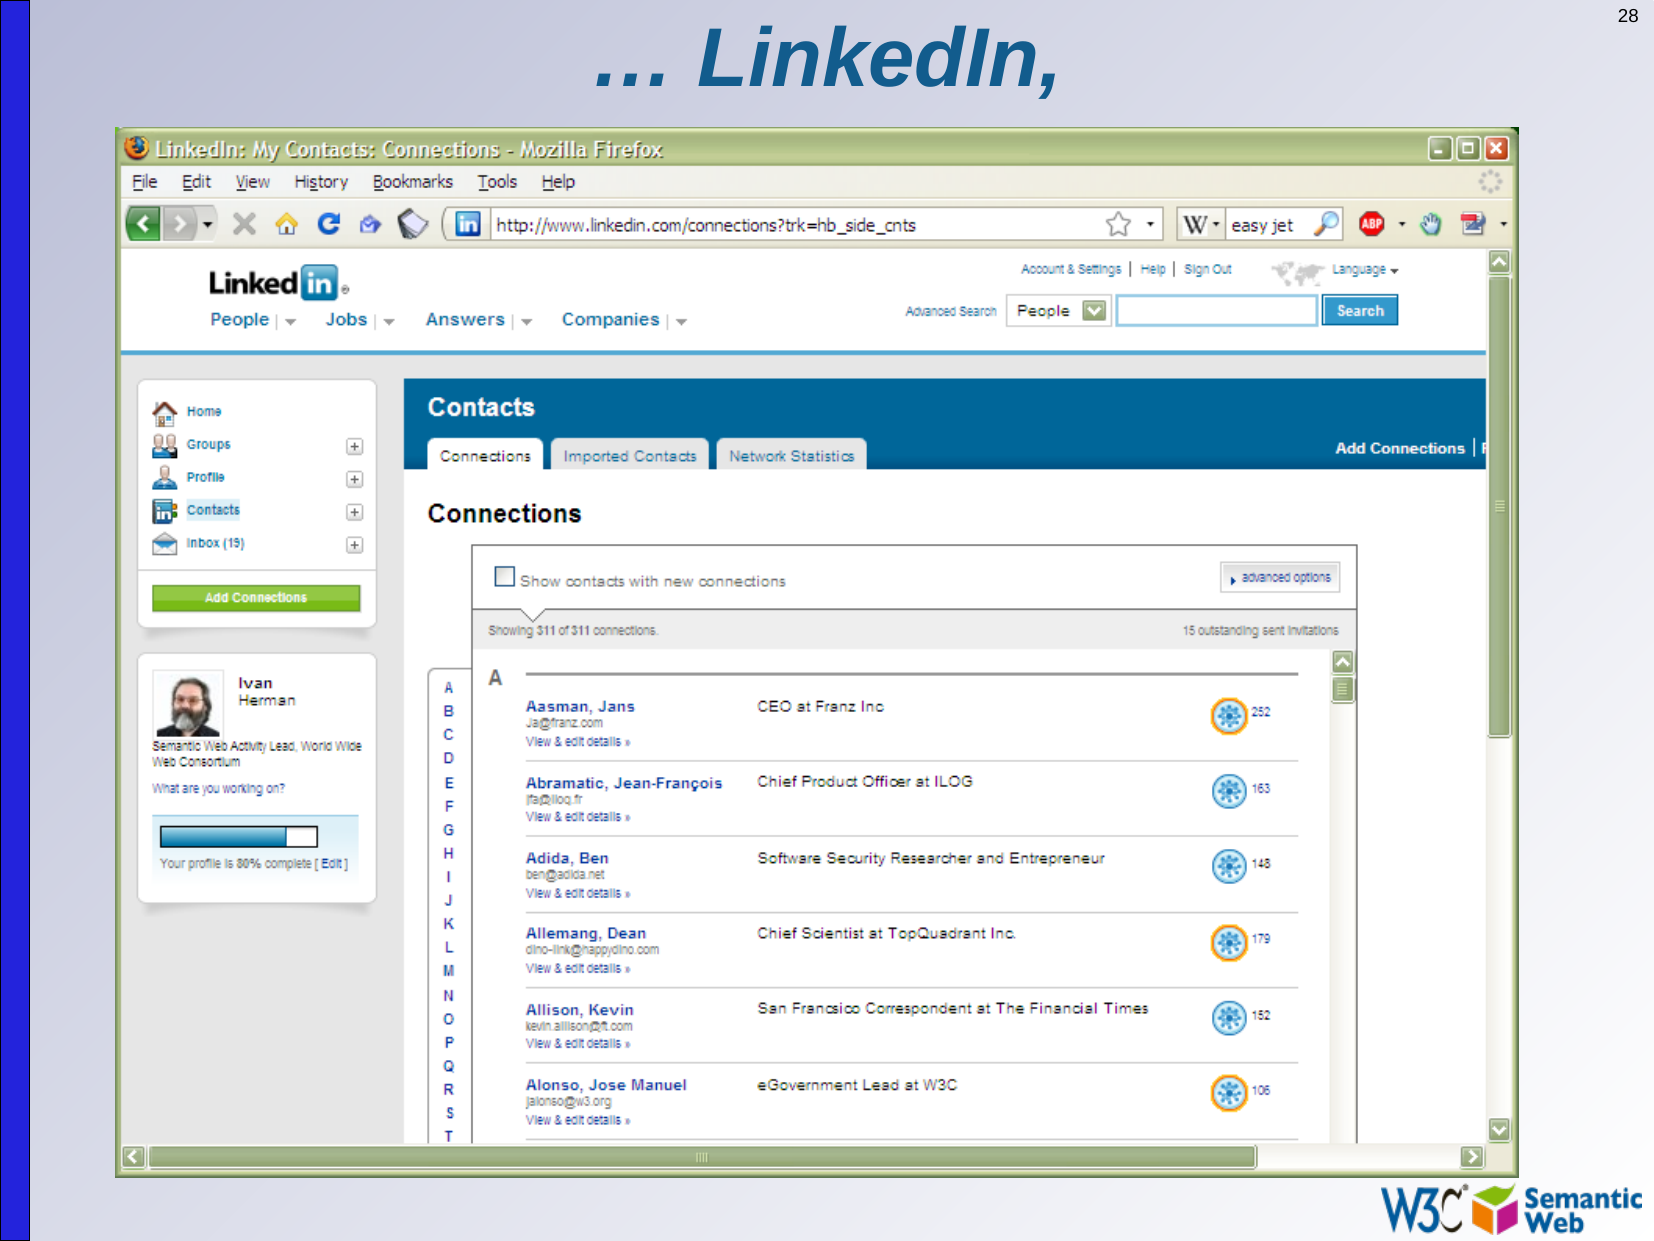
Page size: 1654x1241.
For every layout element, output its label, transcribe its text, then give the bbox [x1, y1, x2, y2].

picture [1381, 1181, 1642, 1235]
picture [115, 127, 1519, 1178]
title … LinkedIn, [0, 0, 1654, 119]
